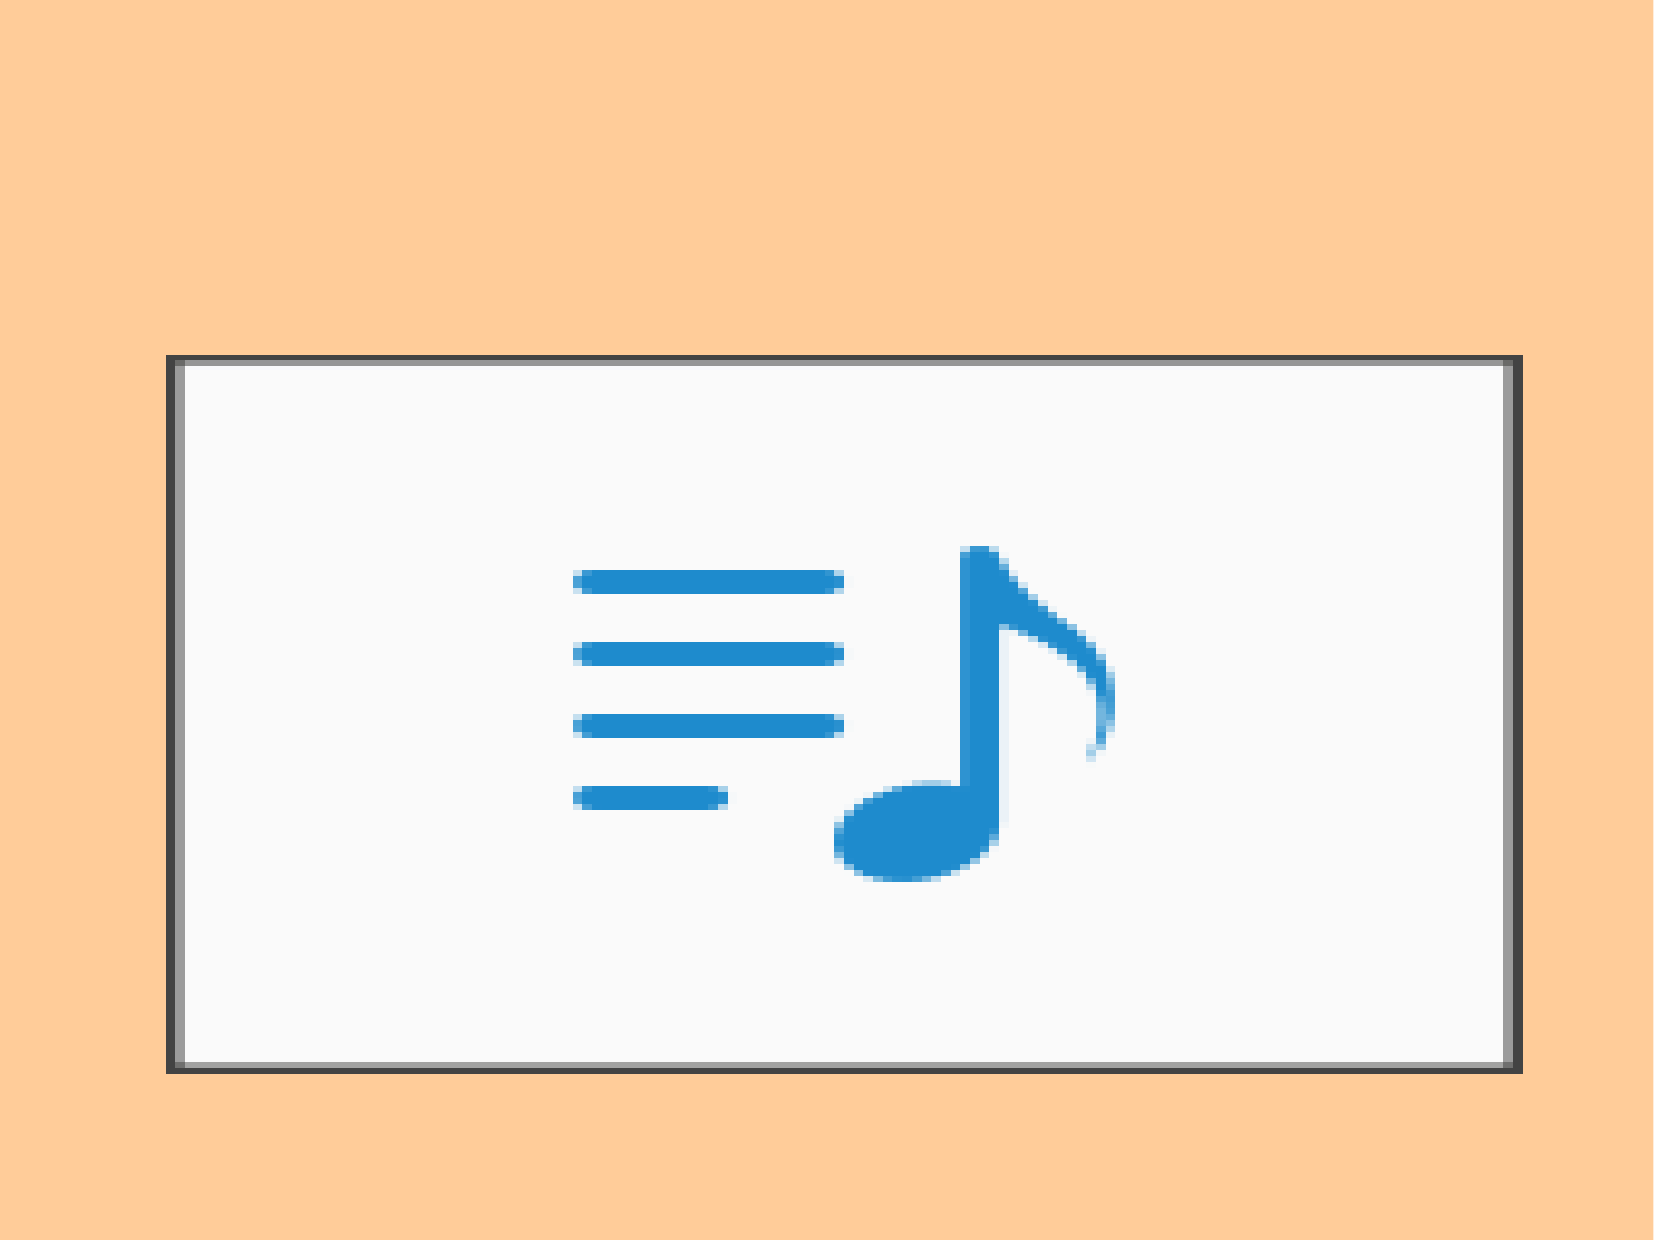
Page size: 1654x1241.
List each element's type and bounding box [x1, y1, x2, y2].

text_box [165, 354, 1524, 1075]
